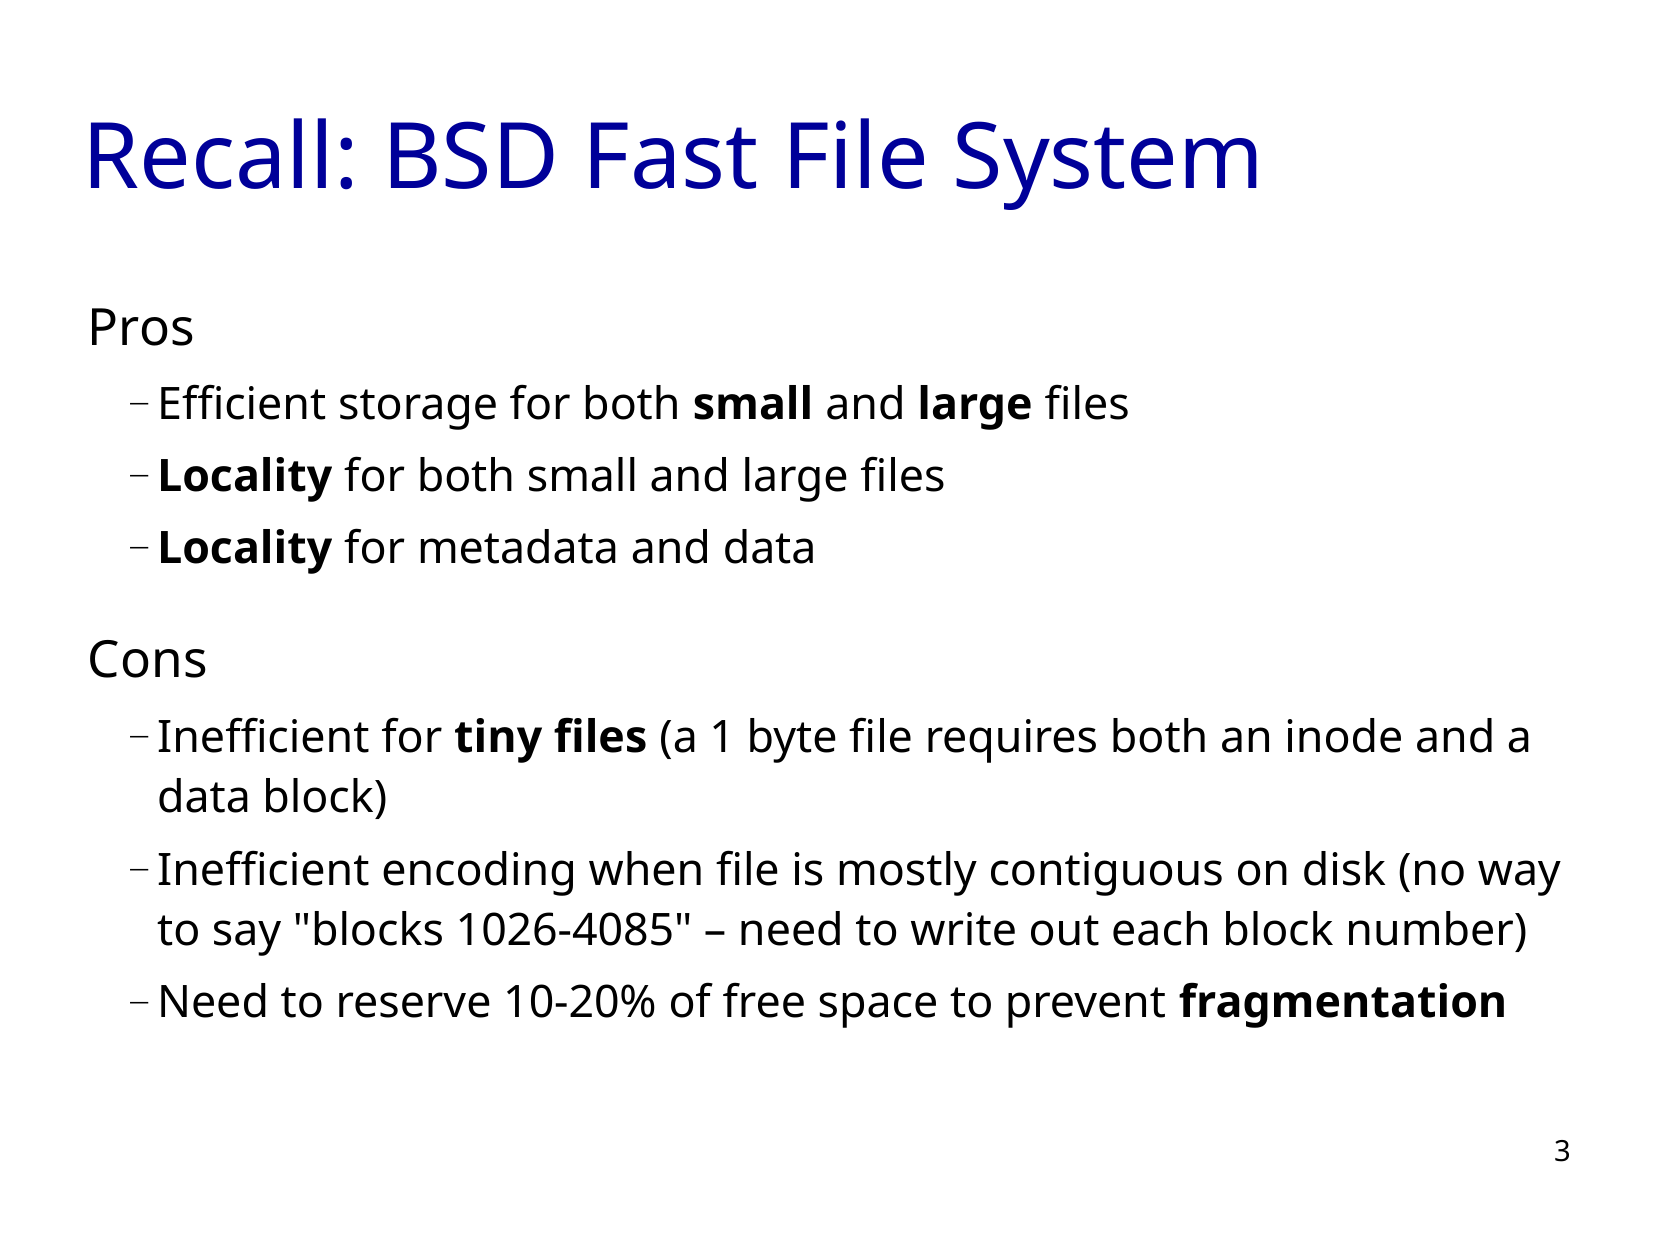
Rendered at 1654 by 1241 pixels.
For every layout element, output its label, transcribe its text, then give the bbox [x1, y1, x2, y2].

title Recall: BSD Fast File System [82, 49, 1571, 257]
list Pros Efficient storage for both small and large files Locality for both small and large files Locality for metadata and data Cons Inefficient for tiny files (a 1 byte file requires both an inode and a data block) Inefficient encoding when file is mostly contiguous on disk (no way to say "blocks 1026-4085" – need to write out each block number) Need to reserve 10-20% of free space to prevent fragmentation [60, 290, 1571, 1096]
